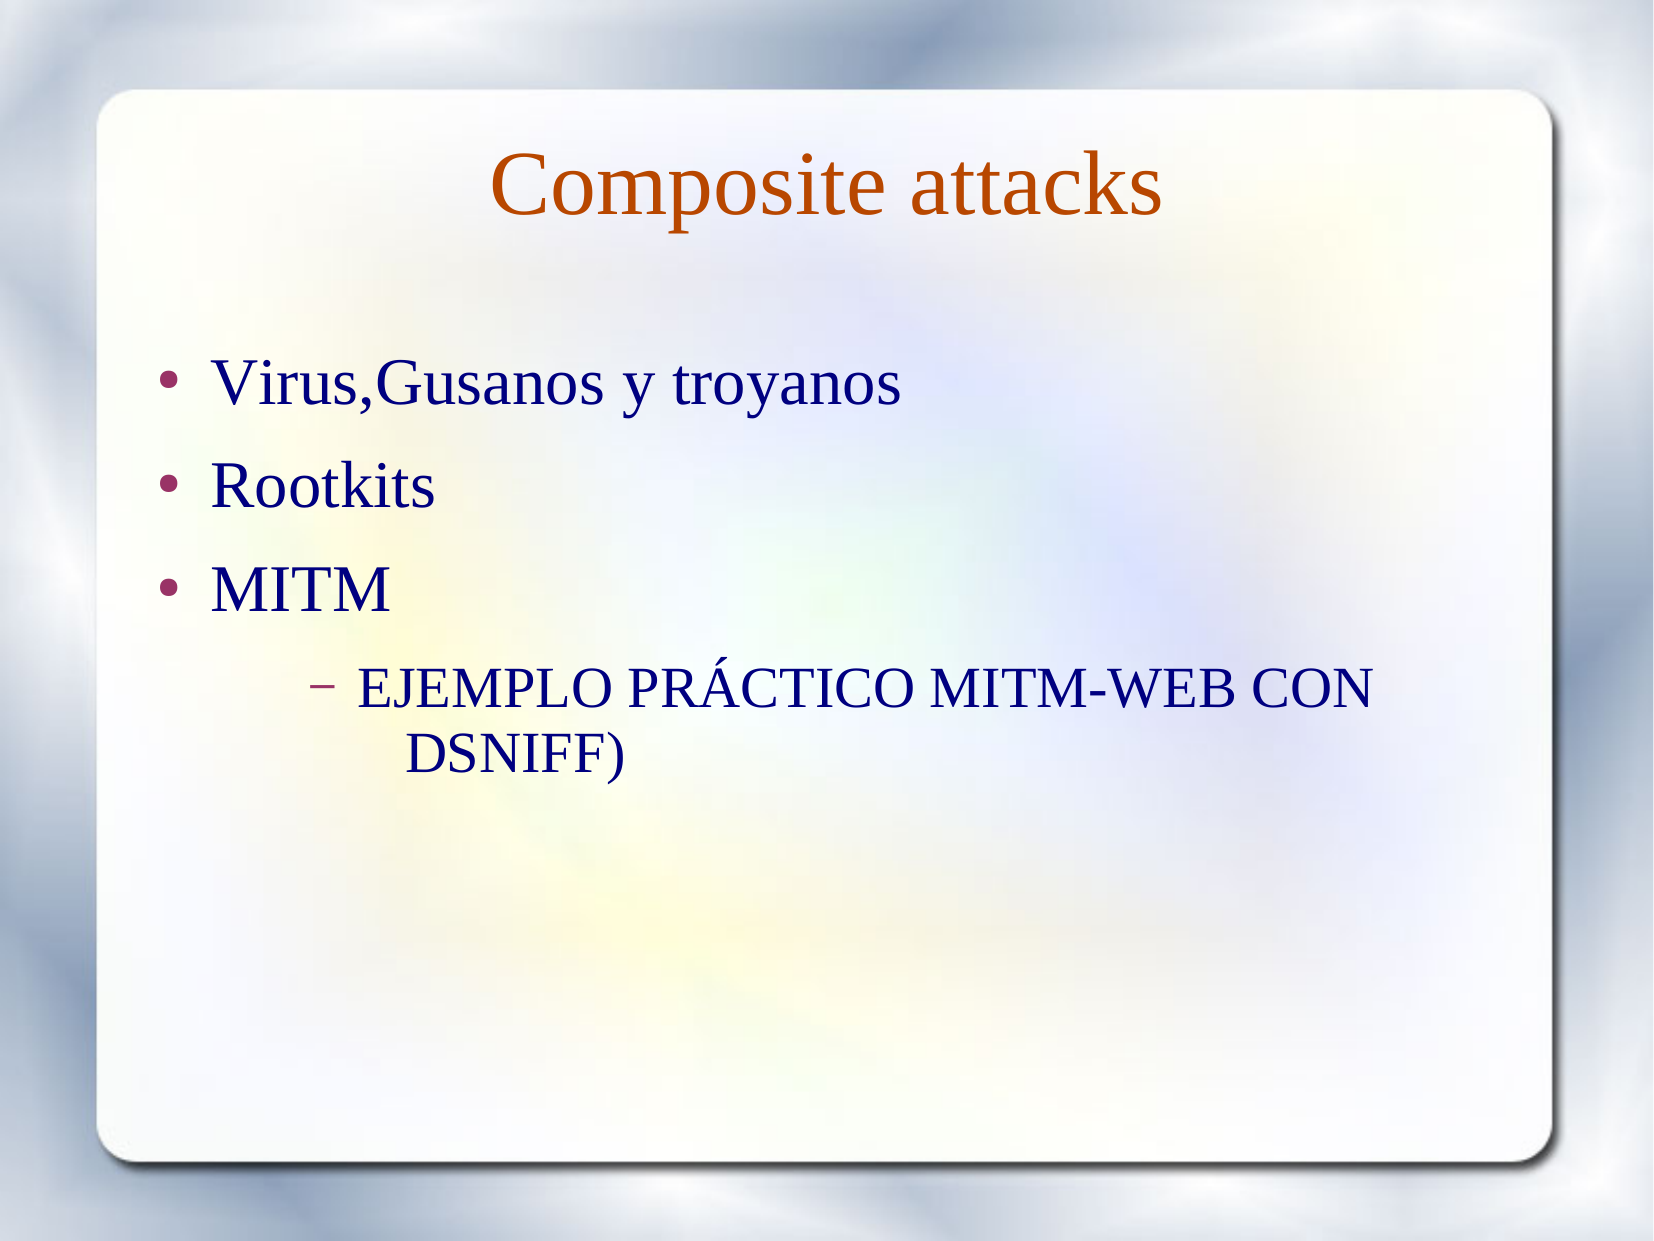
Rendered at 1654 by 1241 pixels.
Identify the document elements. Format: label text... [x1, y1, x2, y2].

list Virus,Gusanos y troyanos Rootkits MITM EJEMPLO PRÁCTICO MITM-WEB CON DSNIFF) [121, 344, 1534, 1149]
title Composite attacks [121, 132, 1534, 235]
picture [0, 0, 1654, 1241]
